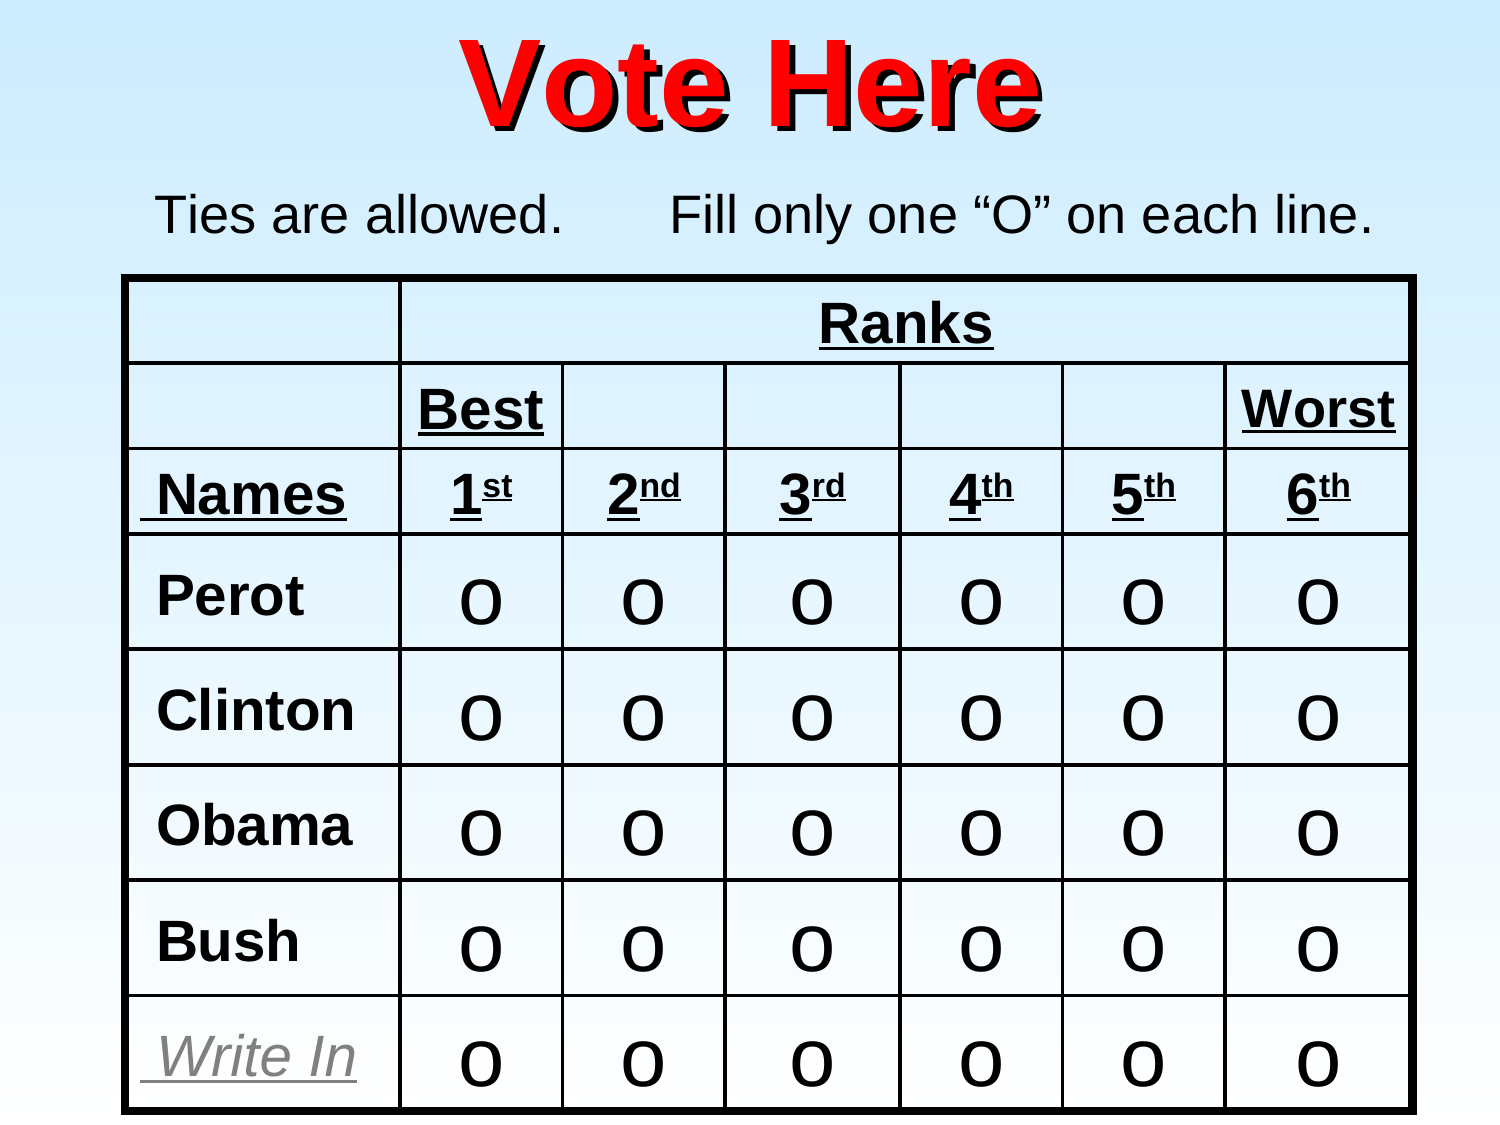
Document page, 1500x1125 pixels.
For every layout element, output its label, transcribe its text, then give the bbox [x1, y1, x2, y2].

table_cell [129, 365, 398, 447]
table_cell o [1064, 882, 1223, 994]
table_cell o [564, 767, 723, 878]
table_cell o [1227, 882, 1408, 994]
table_cell o [1227, 536, 1408, 647]
table_cell Write In [129, 997, 398, 1107]
table_header Ranks [402, 282, 1408, 361]
table_cell o [902, 651, 1061, 763]
table_cell Worst [1227, 365, 1408, 447]
table_cell o [1064, 536, 1223, 647]
table_cell o [402, 997, 561, 1107]
table_cell o [902, 882, 1061, 994]
table_cell Perot [129, 536, 398, 647]
table_cell 1st [402, 450, 561, 532]
table_cell o [1064, 997, 1223, 1107]
title Vote Here [0, 0, 1500, 166]
table_cell o [902, 997, 1061, 1107]
table_cell o [1227, 997, 1408, 1107]
table_header [129, 282, 398, 361]
table_cell [902, 365, 1061, 447]
table_cell 6th [1227, 450, 1408, 532]
table_cell o [402, 882, 561, 994]
table_cell 5th [1064, 450, 1223, 532]
table_cell 2nd [564, 450, 723, 532]
table_cell o [402, 651, 561, 763]
table_cell o [402, 767, 561, 878]
table_cell o [727, 651, 898, 763]
table_cell o [564, 882, 723, 994]
table_cell o [402, 536, 561, 647]
table_cell [727, 365, 898, 447]
table_cell o [564, 997, 723, 1107]
table_cell 3rd [727, 450, 898, 532]
table_cell o [902, 536, 1061, 647]
table_cell o [727, 767, 898, 878]
table_cell o [1227, 767, 1408, 878]
table_cell Obama [129, 767, 398, 878]
table_cell Best [402, 365, 561, 447]
table_cell o [727, 882, 898, 994]
table_cell o [727, 997, 898, 1107]
table_cell o [564, 651, 723, 763]
table_cell o [1064, 651, 1223, 763]
table_cell 4th [902, 450, 1061, 532]
table_cell Clinton [129, 651, 398, 763]
table_cell Bush [129, 882, 398, 994]
table_cell [564, 365, 723, 447]
table_cell Names [129, 450, 398, 532]
text_box Ties are allowed. Fill only one “O” on each line. [0, 171, 1500, 253]
table_cell o [727, 536, 898, 647]
table_cell o [1227, 651, 1408, 763]
table_cell o [564, 536, 723, 647]
table_cell o [902, 767, 1061, 878]
table_cell [1064, 365, 1223, 447]
table_cell o [1064, 767, 1223, 878]
